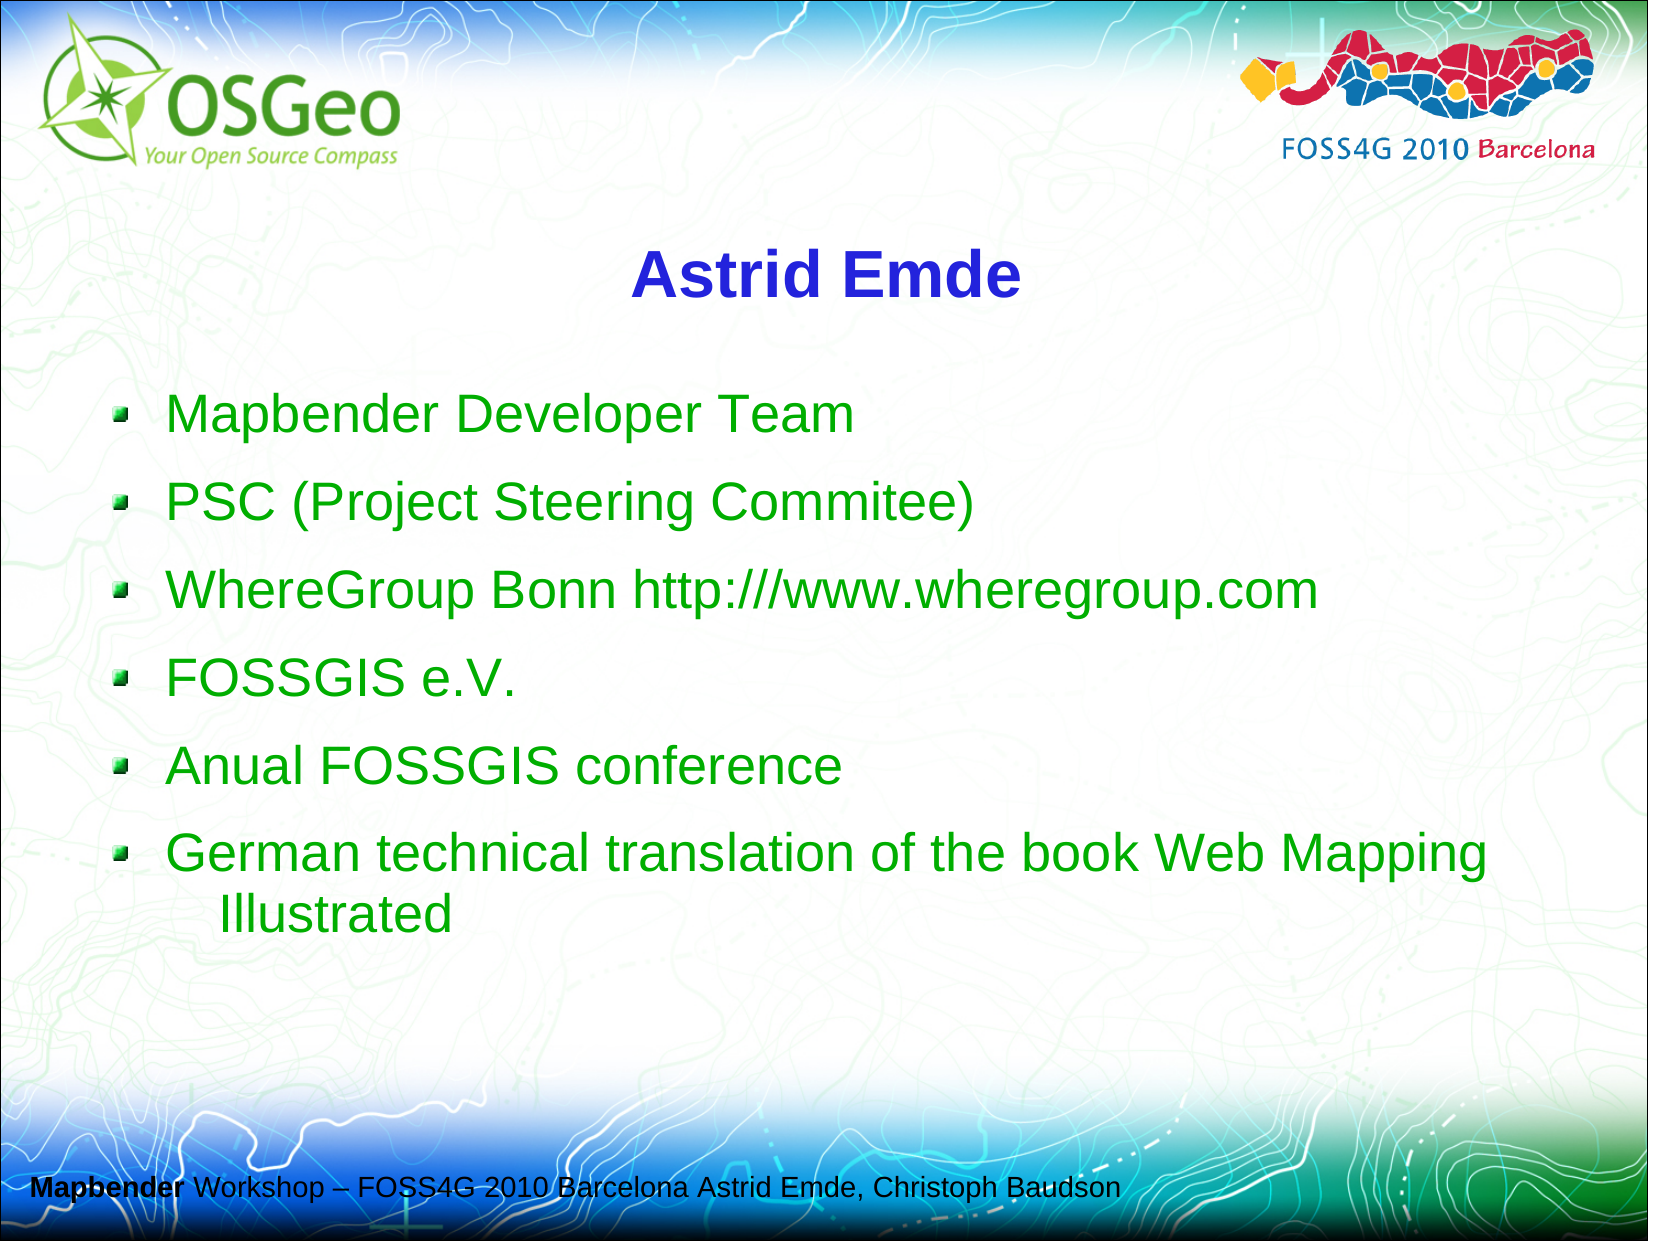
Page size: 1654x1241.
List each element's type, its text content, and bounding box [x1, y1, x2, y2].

title Astrid Emde [82, 208, 1571, 342]
picture [1, 1, 1647, 1240]
list Mapbender Developer Team PSC (Project Steering Commitee) WhereGroup Bonn http:///www.wheregroup.com FOSSGIS e.V. Anual FOSSGIS conference German technical translation of the book Web Mapping Illustrated [76, 383, 1565, 1188]
